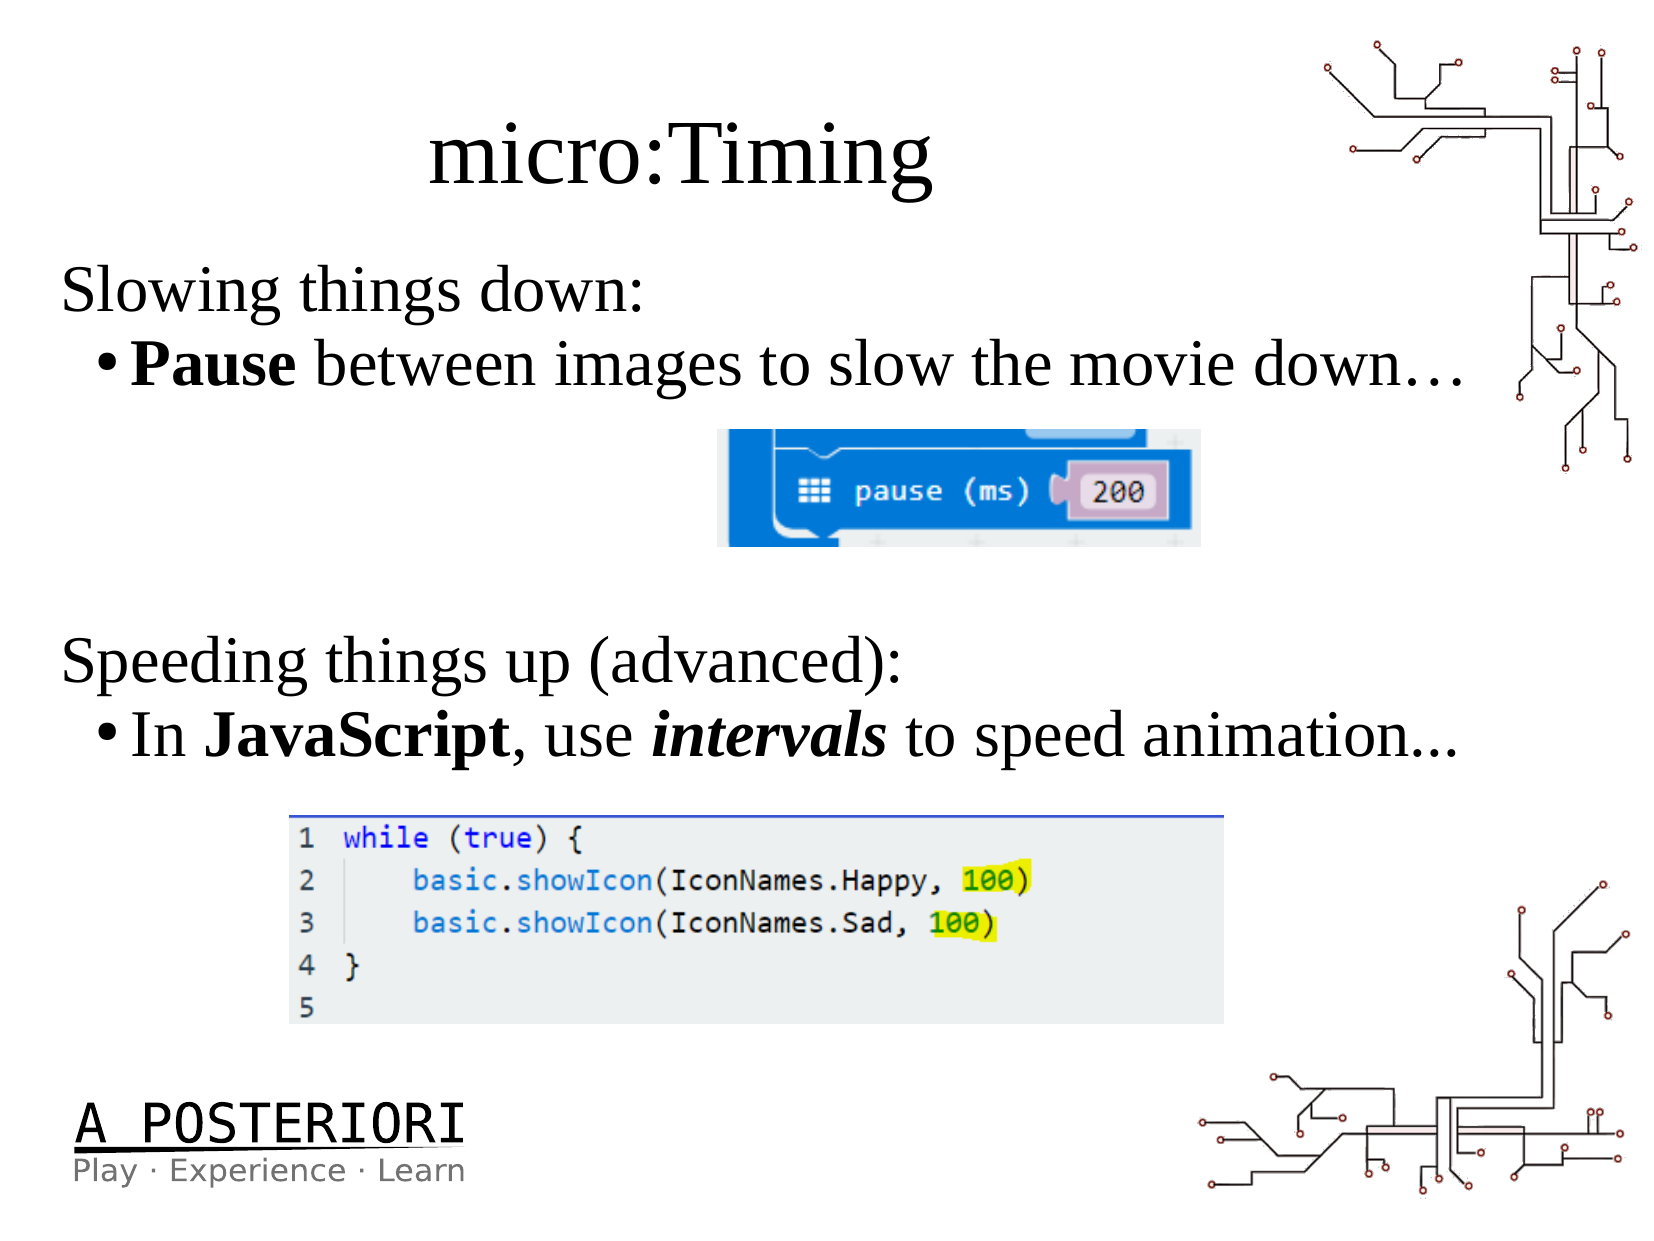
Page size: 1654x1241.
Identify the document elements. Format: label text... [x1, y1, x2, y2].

title micro:Timing [70, 49, 1294, 252]
subtitle Slowing things down: Pause between images to slow the movie down… Speeding things up (advanced): In JavaScript, use intervals to speed animation... [60, 252, 1493, 841]
picture [289, 841, 1636, 1201]
picture [717, 429, 1201, 548]
picture [1305, 35, 1643, 496]
picture [73, 1101, 466, 1189]
